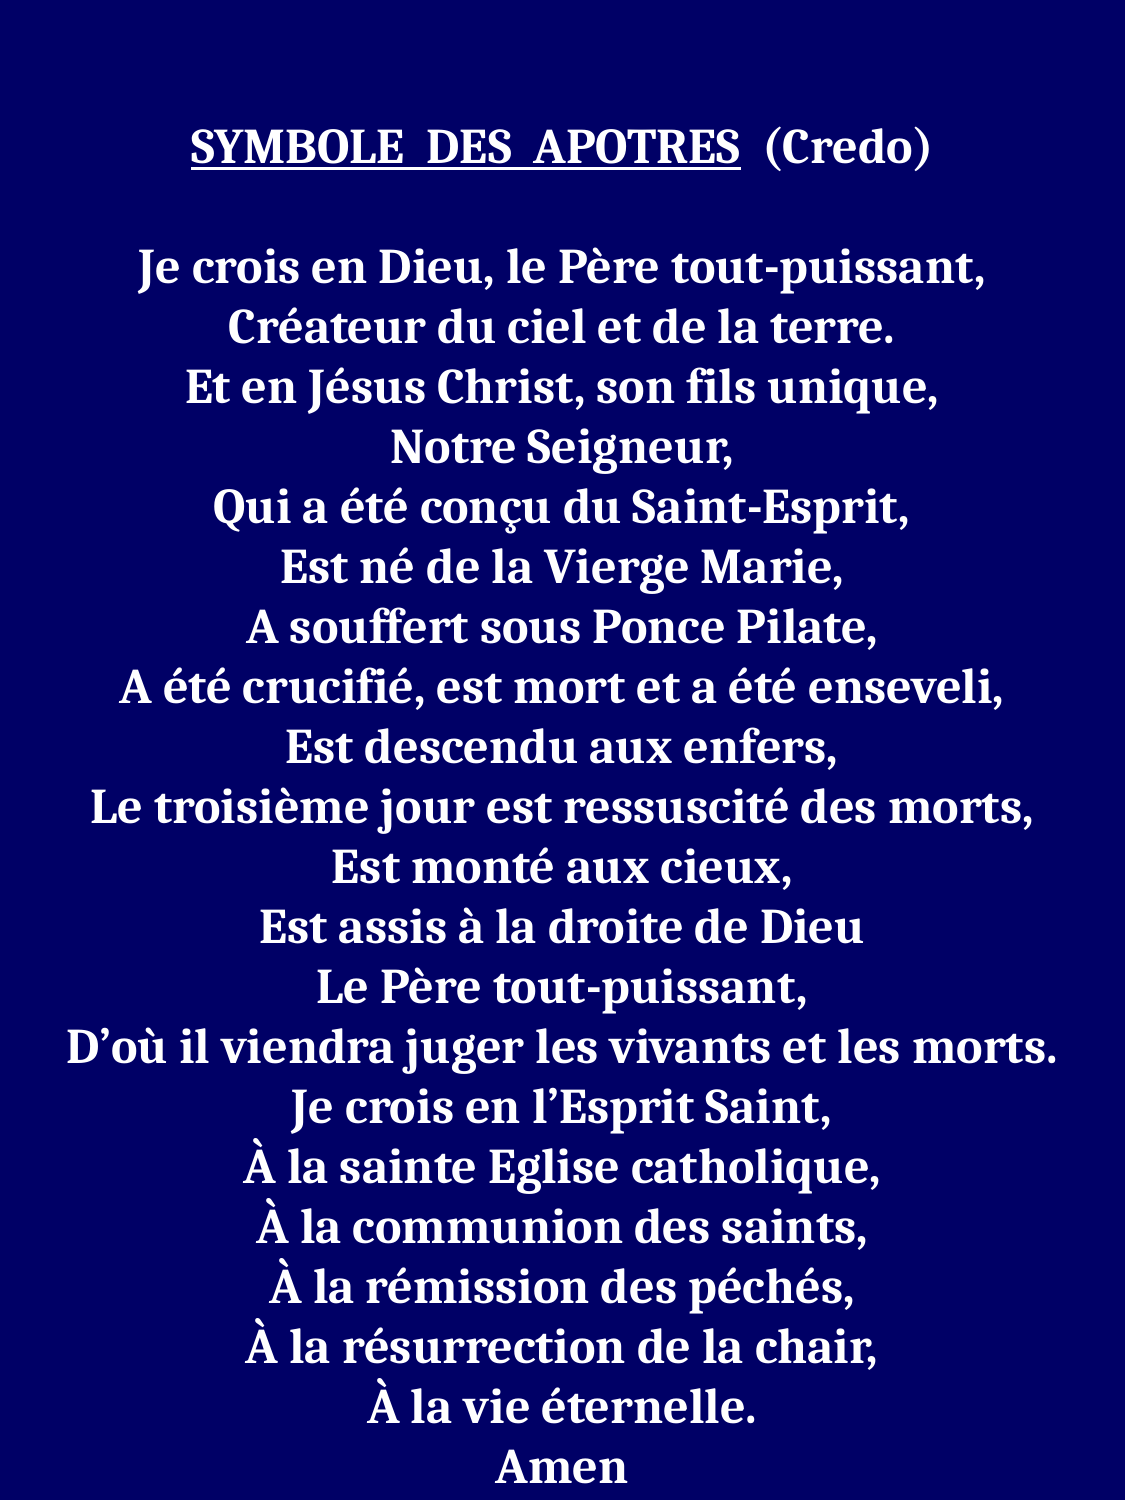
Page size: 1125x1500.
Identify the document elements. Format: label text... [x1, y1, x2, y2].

text_box SYMBOLE DES APOTRES (Credo) Je crois en Dieu, le Père tout-puissant, Créateur du ciel et de la terre. Et en Jésus Christ, son fils unique, Notre Seigneur, Qui a été conçu du Saint-Esprit, Est né de la Vierge Marie, A souffert sous Ponce Pilate, A été crucifié, est mort et a été enseveli, Est descendu aux enfers, Le troisième jour est ressuscité des morts, Est monté aux cieux, Est assis à la droite de Dieu Le Père tout-puissant, D’où il viendra juger les vivants et les morts. Je crois en l’Esprit Saint, À la sainte Eglise catholique, À la communion des saints, À la rémission des péchés, À la résurrection de la chair, À la vie éternelle. Amen [42, 106, 1083, 1500]
